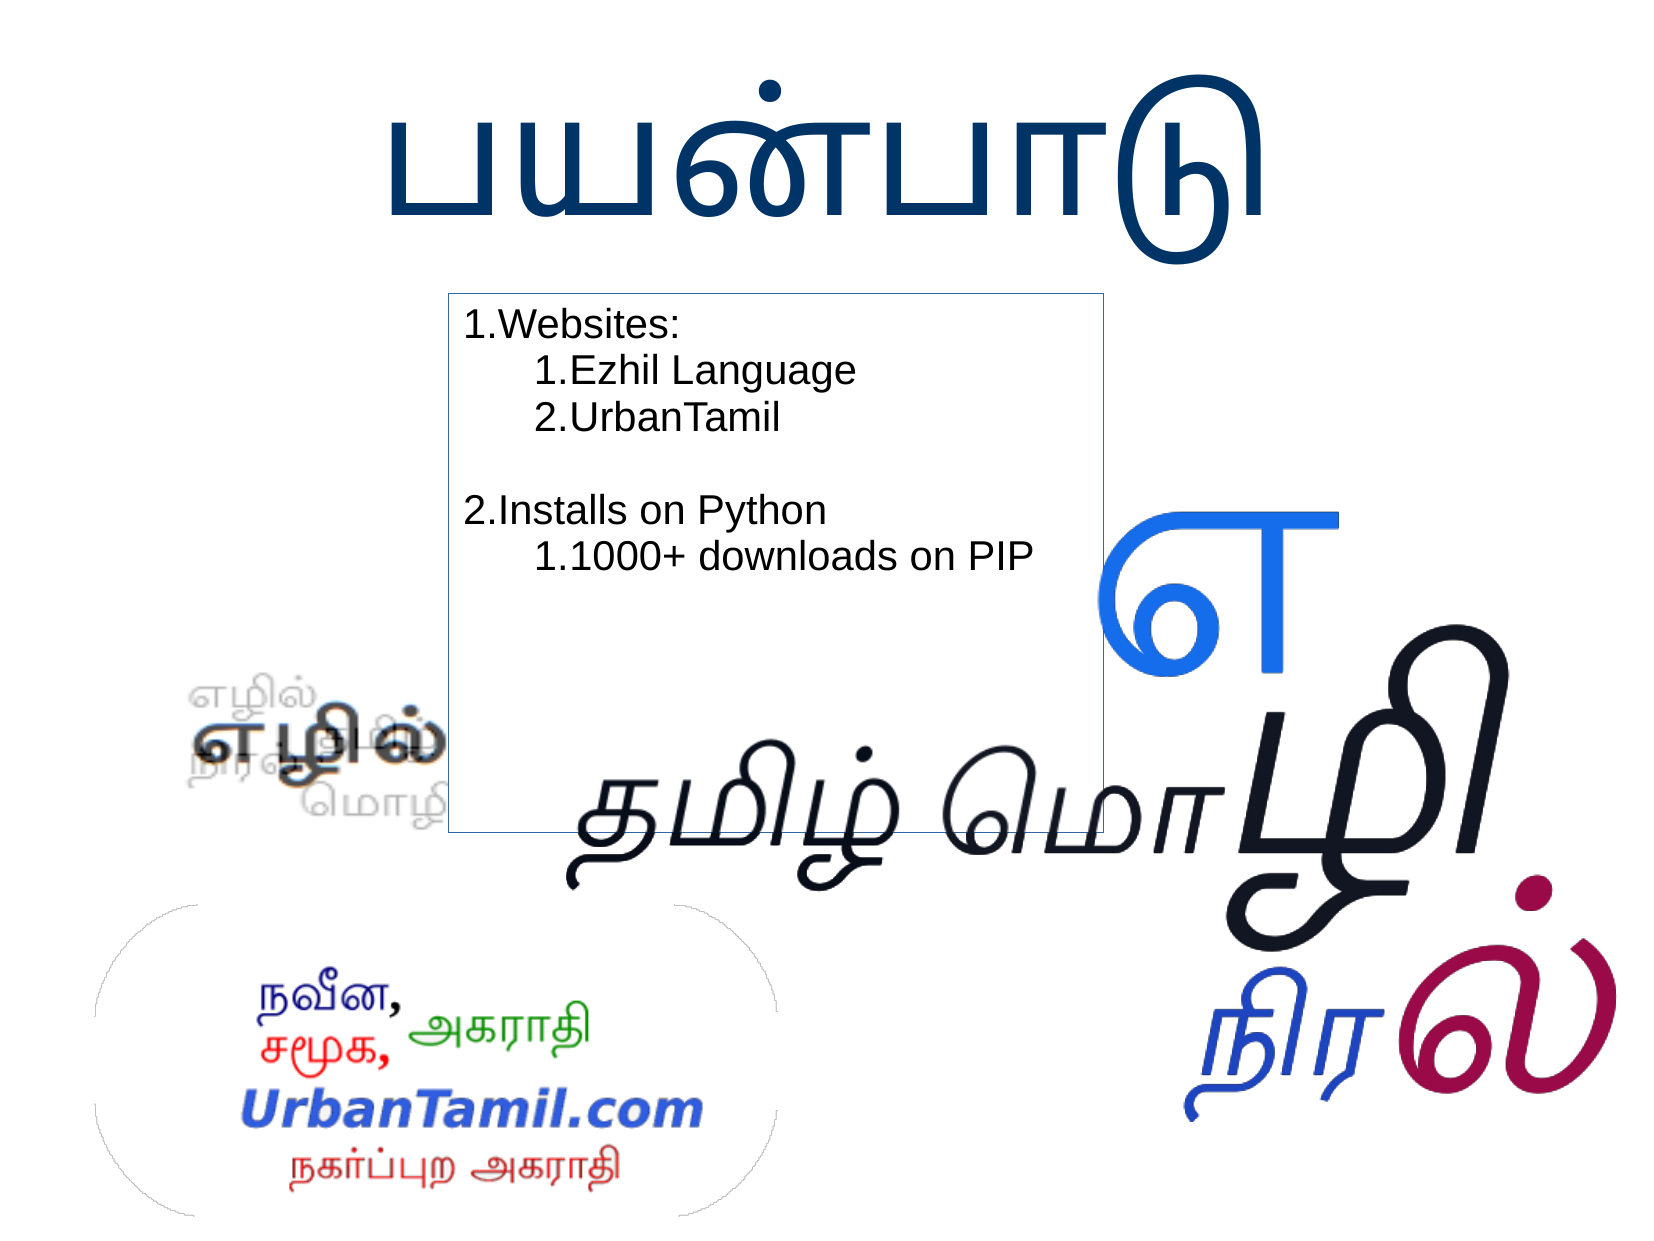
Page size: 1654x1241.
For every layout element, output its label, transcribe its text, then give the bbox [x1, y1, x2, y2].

text_box Websites: Ezhil Language UrbanTamil Installs on Python 1000+ downloads on PIP [448, 293, 566, 833]
subtitle பயன்பாடு [82, 47, 1571, 485]
picture [94, 70, 1619, 1217]
picture [134, 602, 508, 897]
